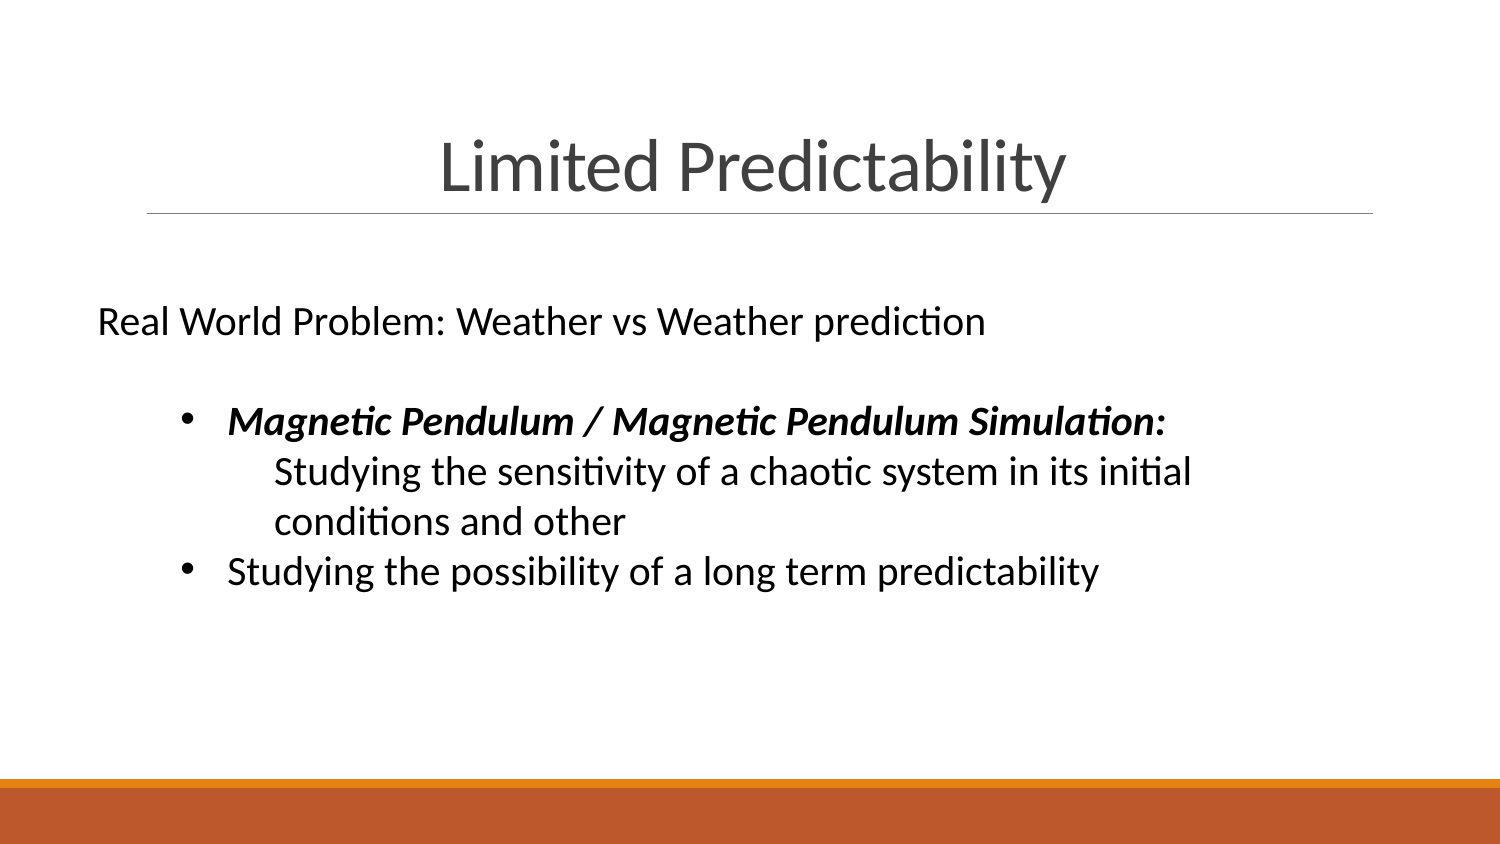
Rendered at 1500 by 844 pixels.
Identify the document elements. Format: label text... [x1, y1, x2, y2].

text_box Real World Problem: Weather vs Weather prediction [82, 286, 1011, 353]
text_box Magnetic Pendulum / Magnetic Pendulum Simulation: Studying the sensitivity of a chaotic system in its initial conditions and other Studying the possibility of a long term predictability [165, 385, 1257, 654]
title Limited Predictability [134, 35, 1373, 214]
